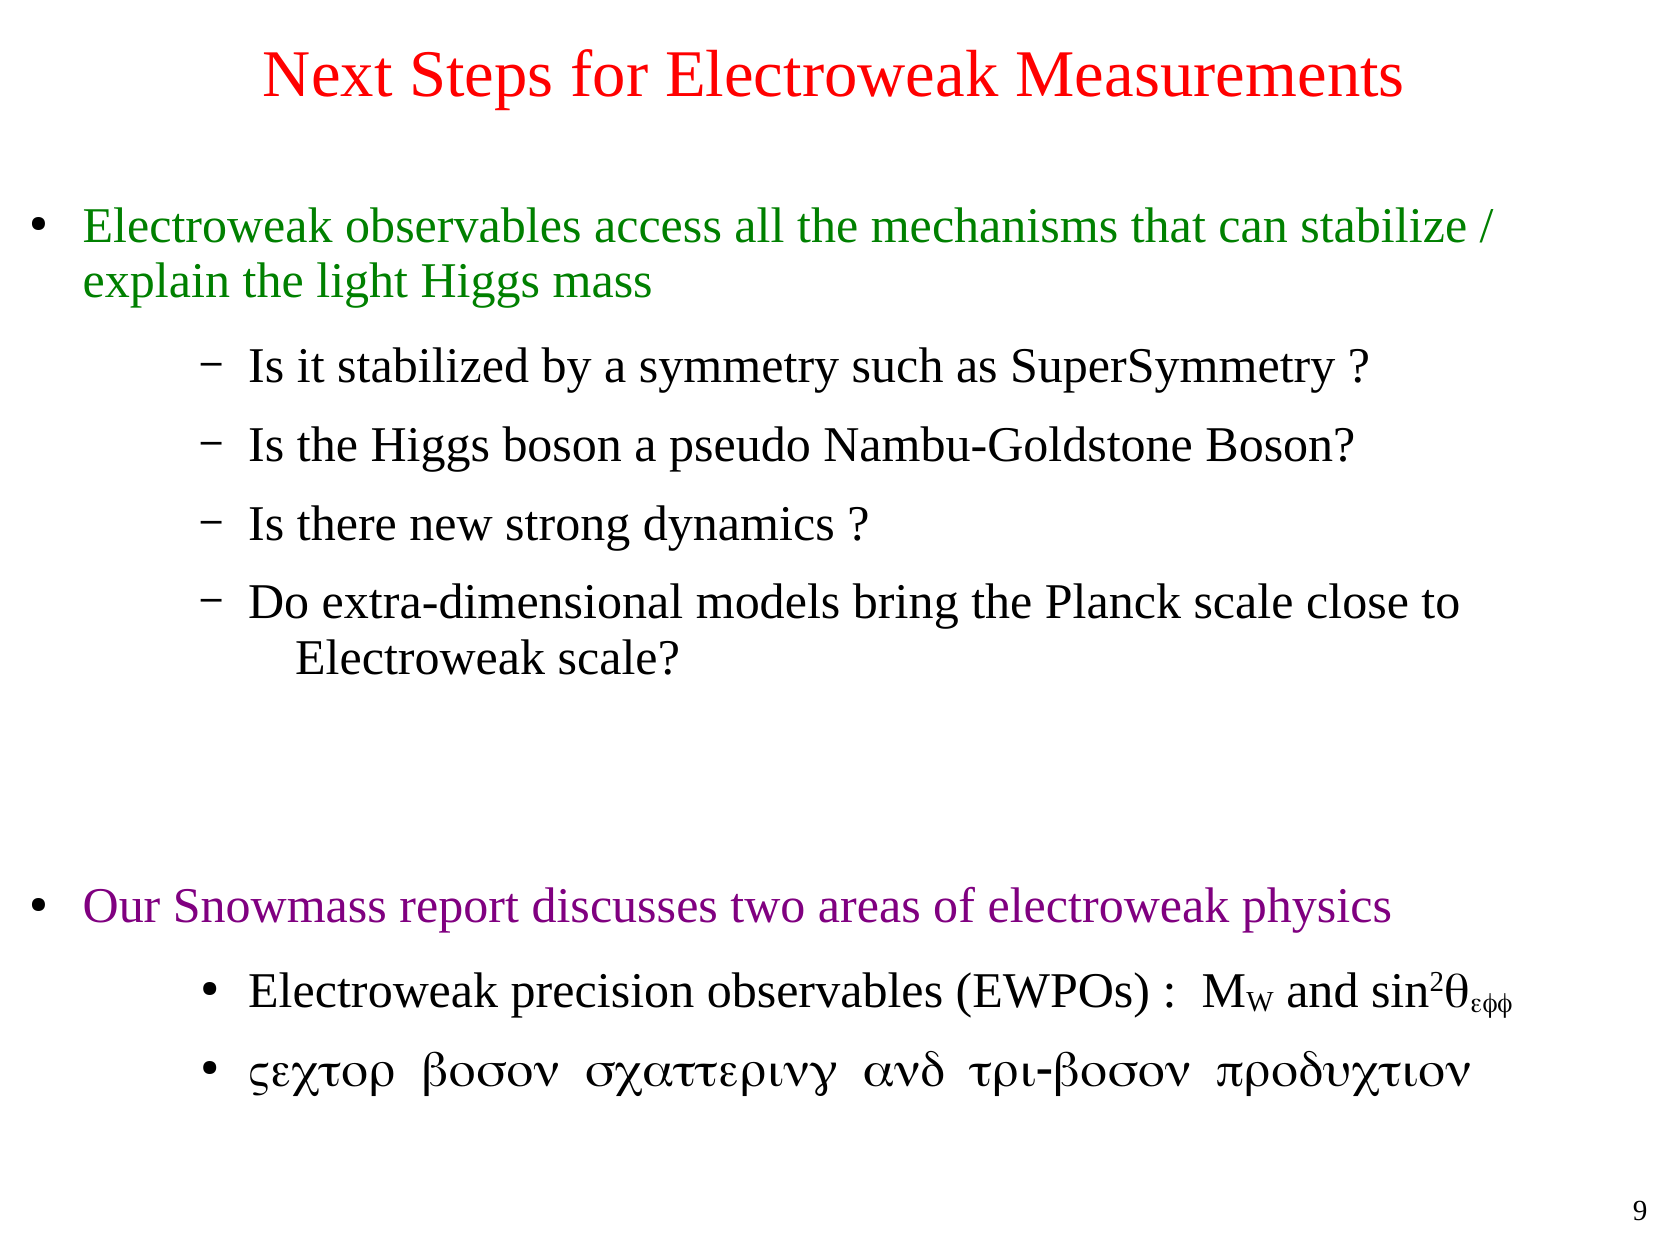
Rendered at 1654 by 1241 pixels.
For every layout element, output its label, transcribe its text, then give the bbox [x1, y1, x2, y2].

title Next Steps for Electroweak Measurements [128, 5, 1541, 144]
list Electroweak observables access all the mechanisms that can stabilize / explain the light Higgs mass Is it stabilized by a symmetry such as SuperSymmetry ? Is the Higgs boson a pseudo Nambu-Goldstone Boson? Is there new strong dynamics ? Do extra-dimensional models bring the Planck scale close to Electroweak scale? Our Snowmass report discusses two areas of electroweak physics Electroweak precision observables (EWPOs) : MW and sin2θeff Vector boson scattering and tri-boson production [11, 197, 1647, 1241]
